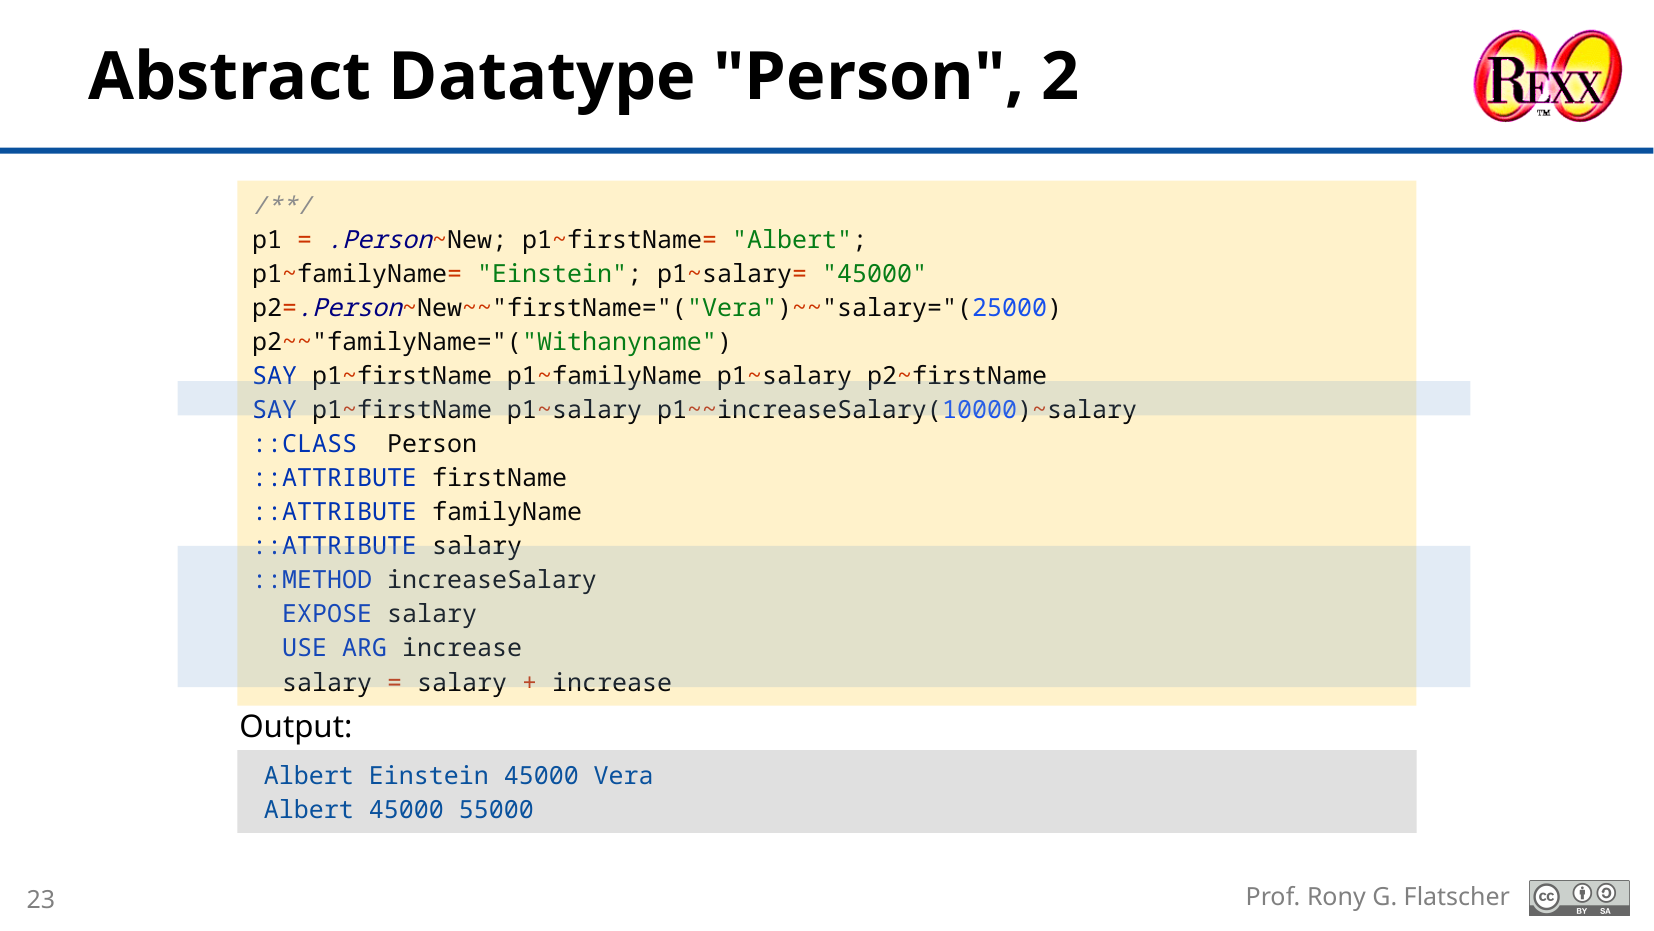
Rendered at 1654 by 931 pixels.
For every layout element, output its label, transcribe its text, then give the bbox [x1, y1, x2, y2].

text_box /**/ p1 = .Person~New; p1~firstName= "Albert"; p1~familyName= "Einstein"; p1~salary= "45000" p2=.Person~New~~"firstName="("Vera")~~"salary="(25000) p2~~"familyName="("Withanyname") SAY p1~firstName p1~familyName p1~salary p2~firstName SAY p1~firstName p1~salary p1~~increaseSalary(10000)~salary ::CLASS Person ::ATTRIBUTE firstName ::ATTRIBUTE familyName ::ATTRIBUTE salary ::METHOD increaseSalary EXPOSE salary USE ARG increase salary = salary + increase [237, 416, 1417, 545]
text_box [177, 545, 1471, 688]
text_box Albert Einstein 45000 Vera Albert 45000 55000 [237, 750, 1417, 831]
text_box /**/ p1 = .Person~New; p1~firstName= "Albert"; p1~familyName= "Einstein"; p1~salary= "45000" p2=.Person~New~~"firstName="("Vera")~~"salary="(25000) p2~~"familyName="("Withanyname") SAY p1~firstName p1~familyName p1~salary p2~firstName SAY p1~firstName p1~salary p1~~increaseSalary(10000)~salary ::CLASS Person ::ATTRIBUTE firstName ::ATTRIBUTE familyName ::ATTRIBUTE salary ::METHOD increaseSalary EXPOSE salary USE ARG increase salary = salary + increase [237, 180, 1417, 381]
text_box [177, 381, 1471, 416]
text_box Output: [224, 696, 390, 753]
title Abstract Datatype "Person", 2 [29, 0, 1654, 148]
